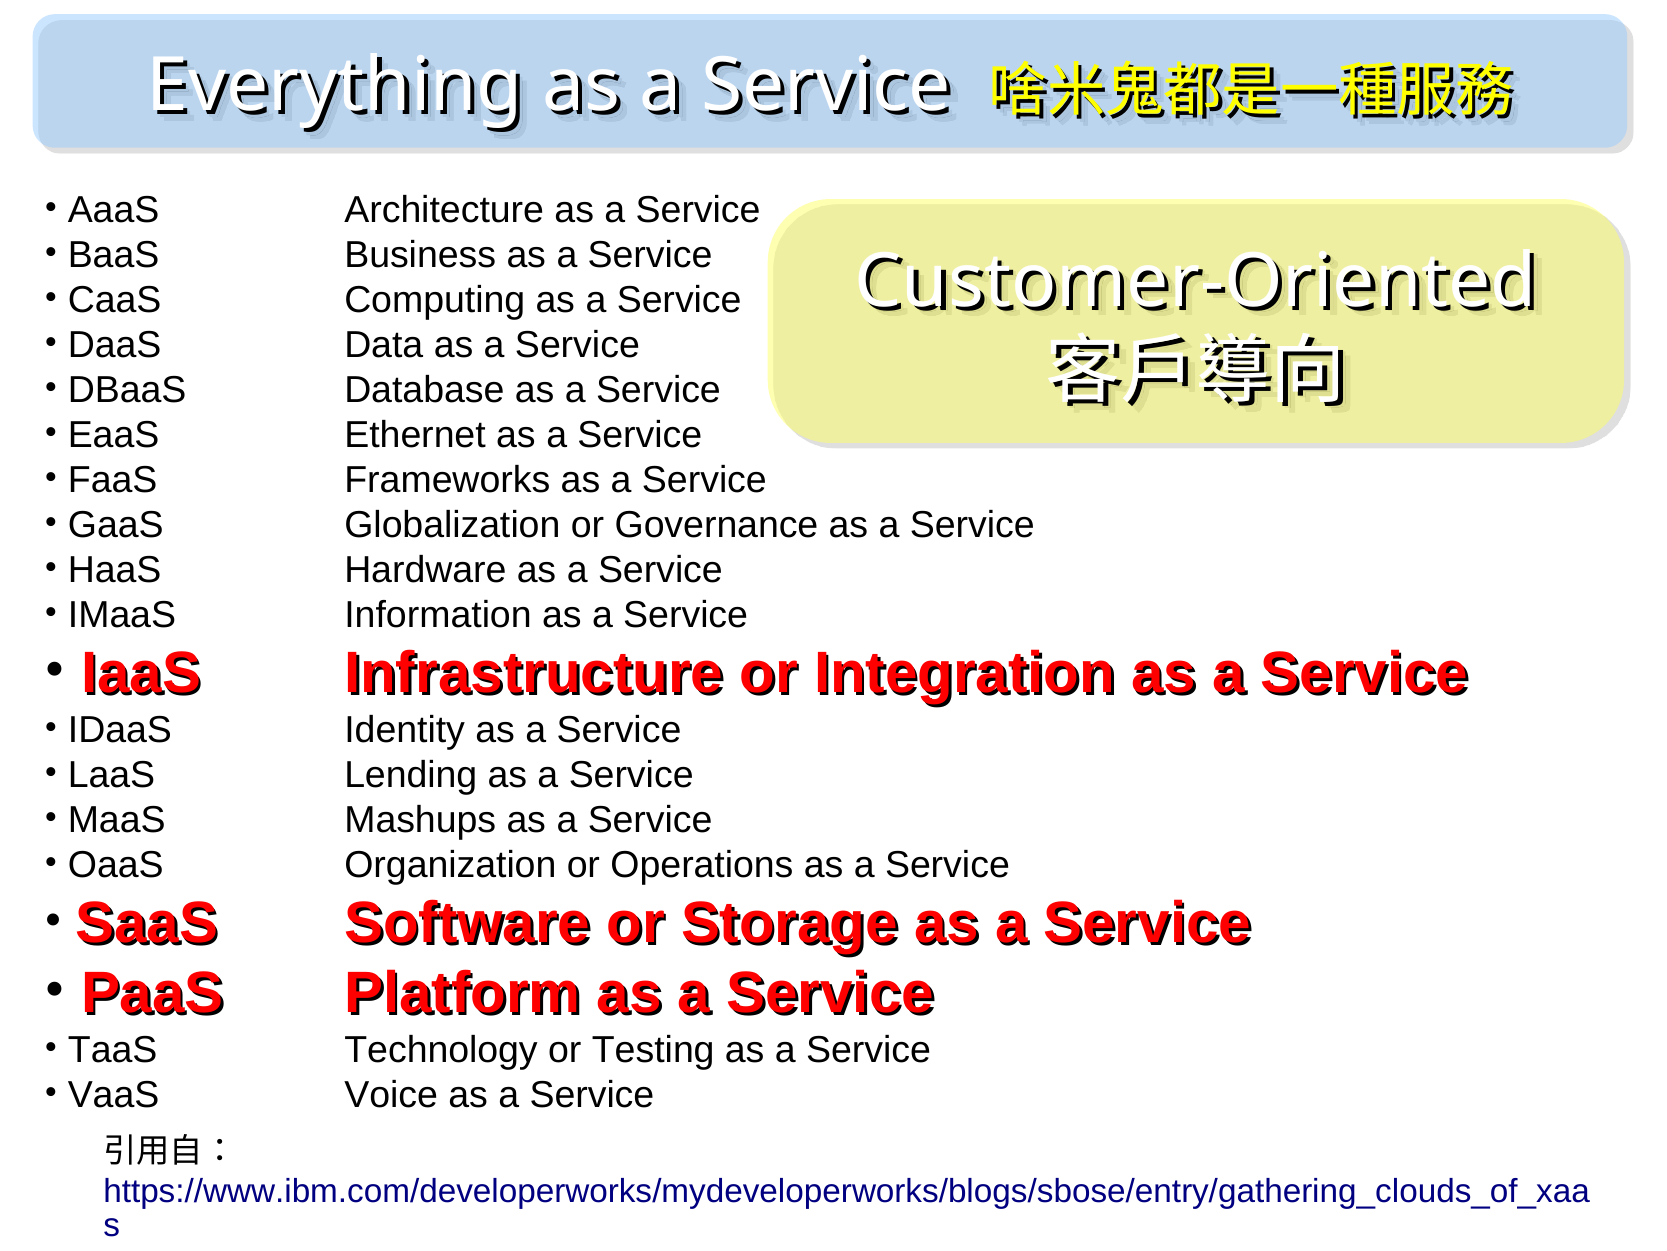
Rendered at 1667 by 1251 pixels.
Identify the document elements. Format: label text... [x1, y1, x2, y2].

text_box AaaS Architecture as a Service BaaS Business as a Service CaaS Computing as a Service DaaS Data as a Service DBaaS Database as a Service EaaS Ethernet as a Service FaaS Frameworks as a Service GaaS Globalization or Governance as a Service HaaS Hardware as a Service IMaaS Information as a Service IaaS Infrastructure or Integration as a Service IDaaS Identity as a Service LaaS Lending as a Service MaaS Mashups as a Service OaaS Organization or Operations as a Service SaaS Software or Storage as a Service PaaS Platform as a Service TaaS Technology or Testing as a Service VaaS Voice as a Service [29, 177, 1625, 1233]
text_box Everything as a Service 啥米鬼都是一種服務 [32, 14, 1628, 148]
text_box Customer-Oriented 客戶導向 [767, 199, 1625, 443]
text_box 引用自： https://www.ibm.com/developerworks/mydeveloperworks/blogs/sbose/entry/gathering_clouds_of_xaas [88, 1122, 1622, 1217]
